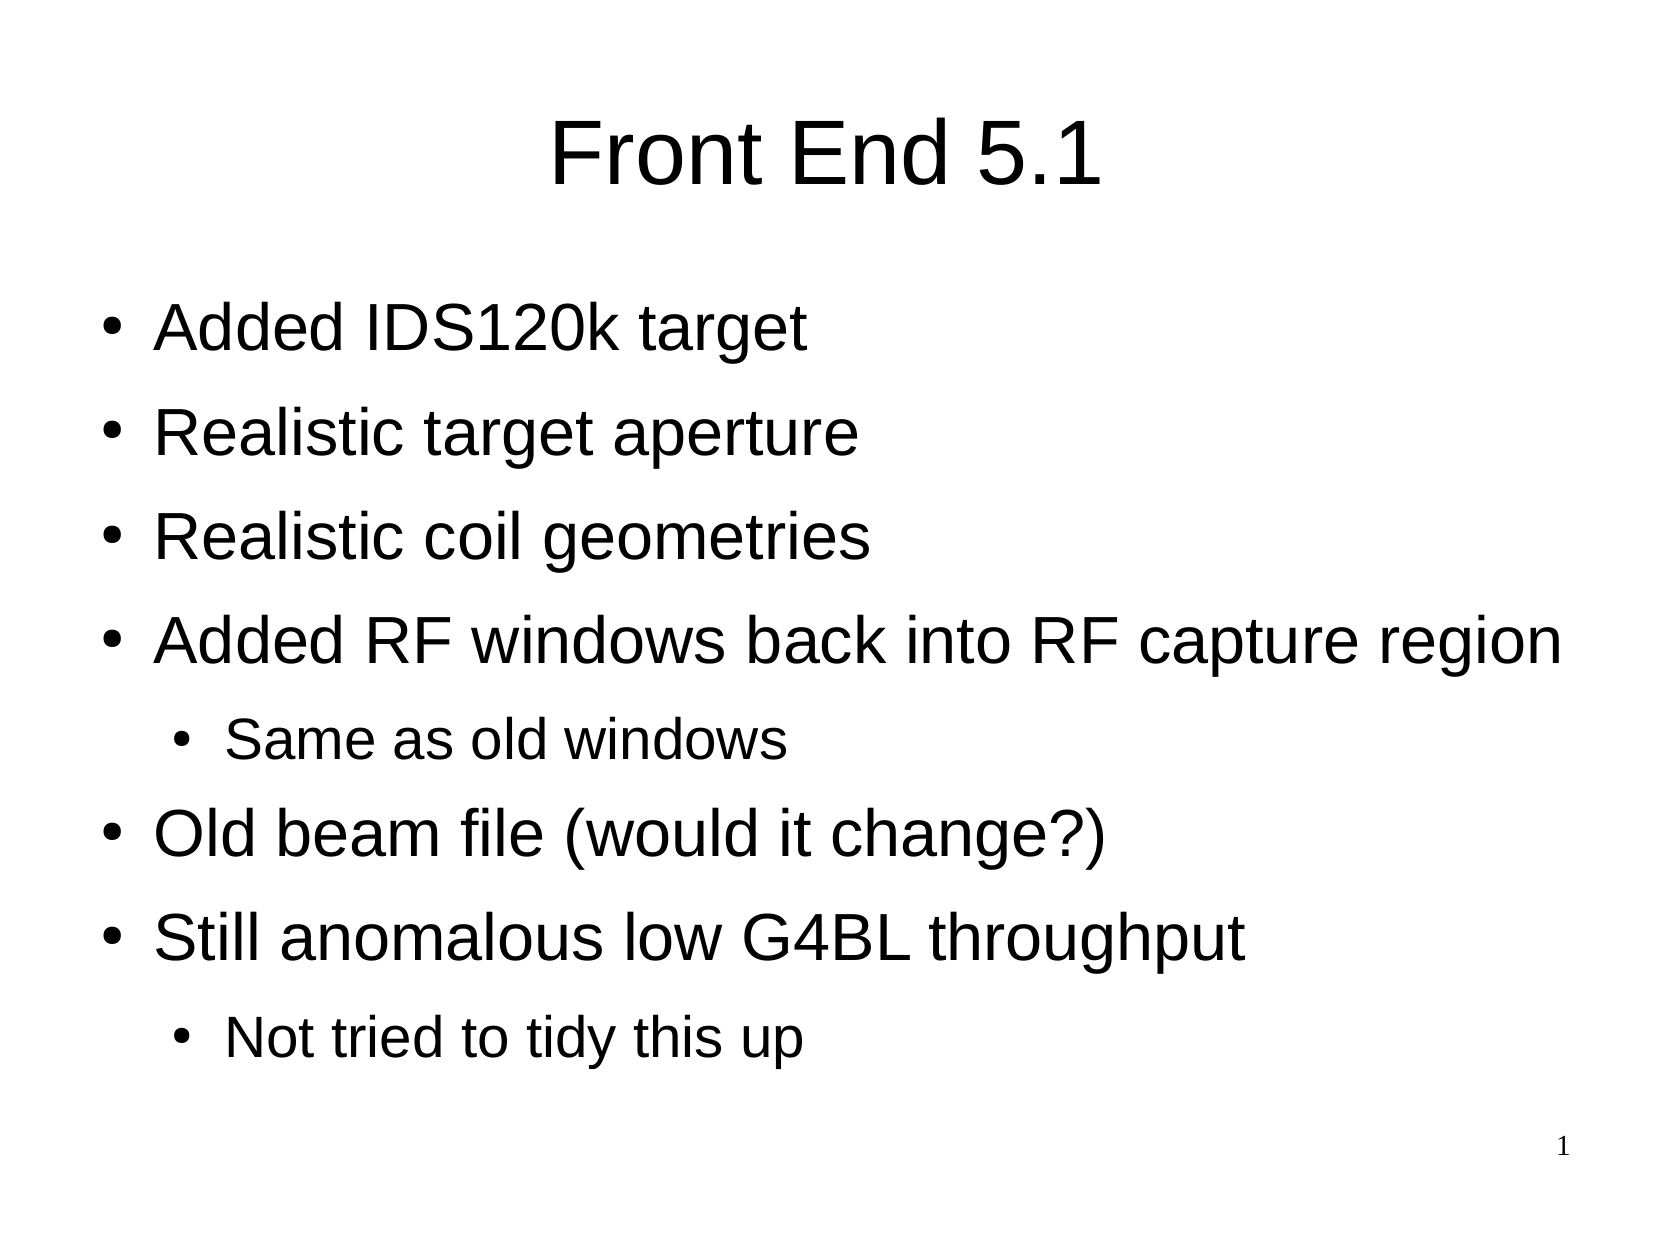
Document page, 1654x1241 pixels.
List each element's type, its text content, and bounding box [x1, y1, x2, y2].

list Added IDS120k target Realistic target aperture Realistic coil geometries Added RF windows back into RF capture region Same as old windows Old beam file (would it change?) Still anomalous low G4BL throughput Not tried to tidy this up [82, 290, 1571, 1109]
title Front End 5.1 [82, 49, 1571, 257]
